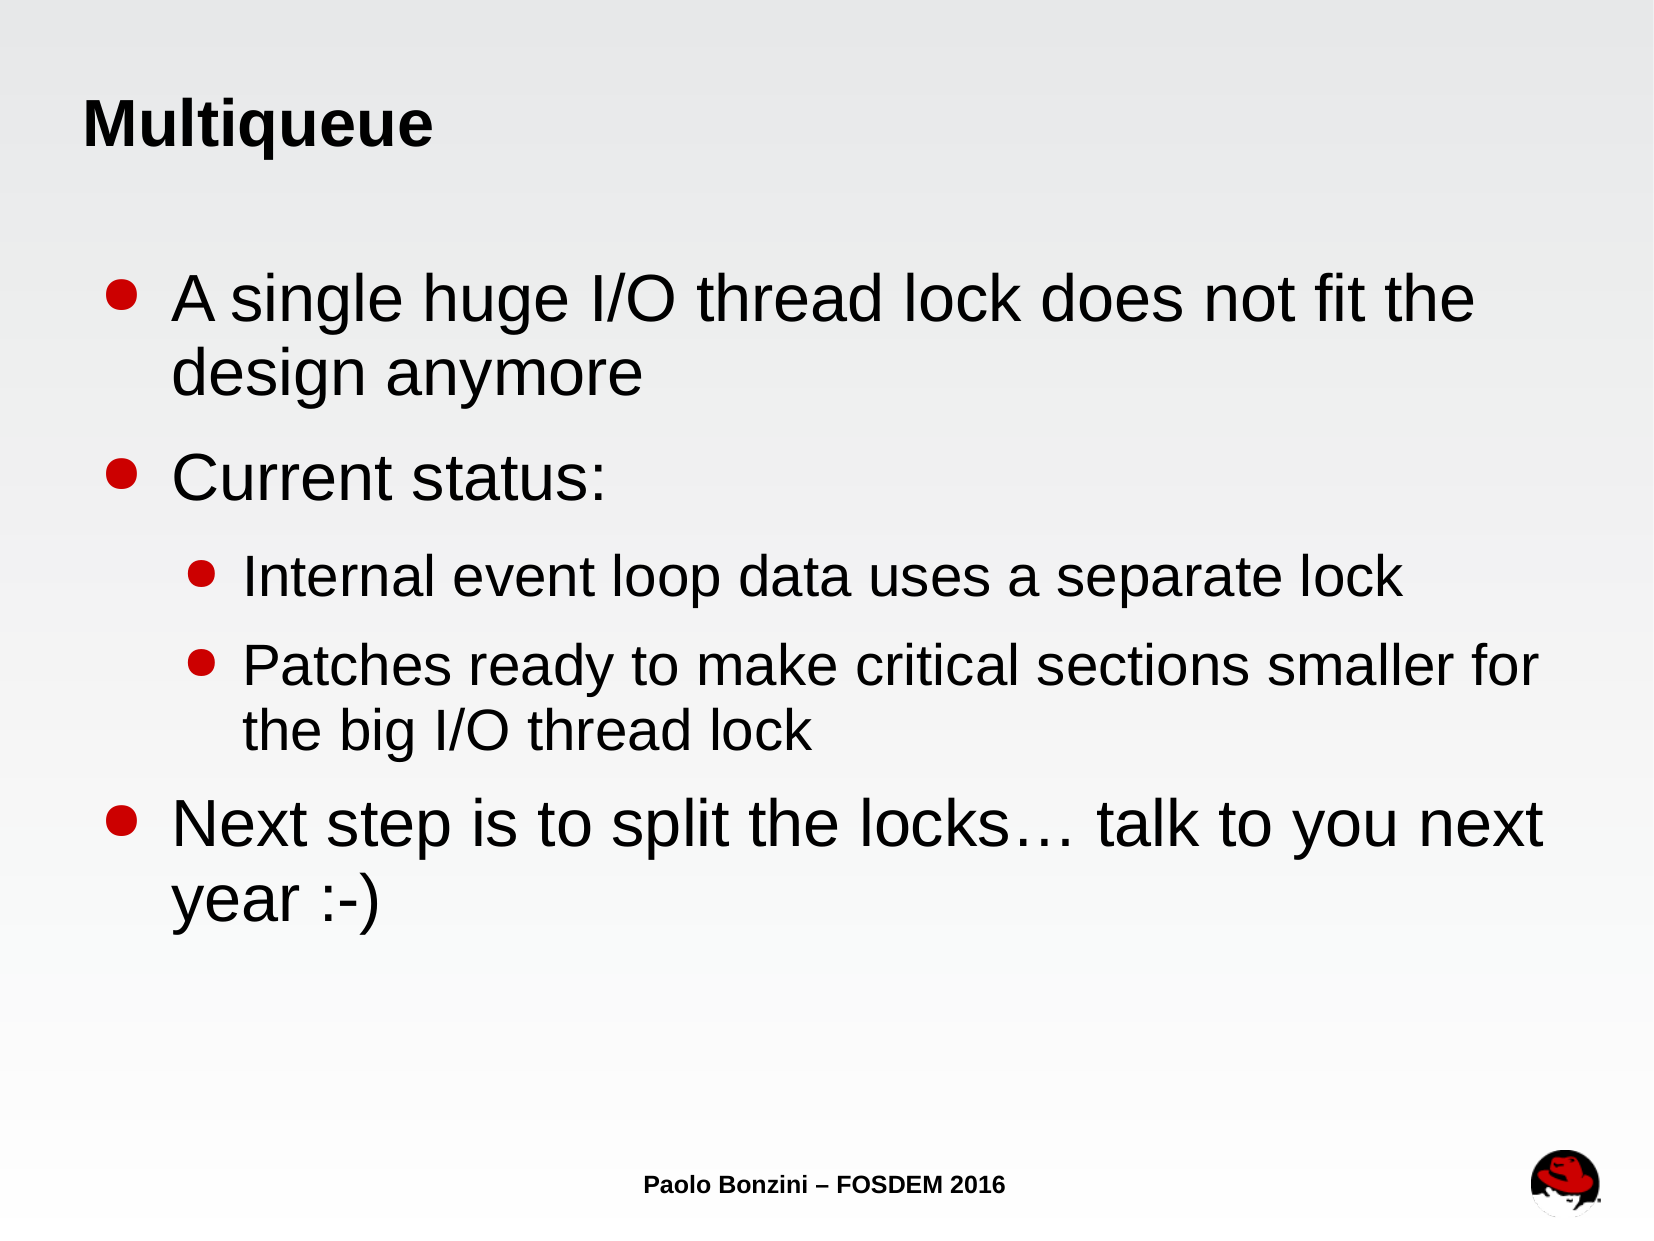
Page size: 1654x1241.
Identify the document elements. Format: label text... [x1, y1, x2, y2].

title Multiqueue [82, 19, 1571, 227]
picture [0, 0, 1654, 1241]
list A single huge I/O thread lock does not fit the design anymore Current status: Internal event loop data uses a separate lock Patches ready to make critical sections smaller for the big I/O thread lock Next step is to split the locks… talk to you next year :-) [82, 260, 1571, 980]
